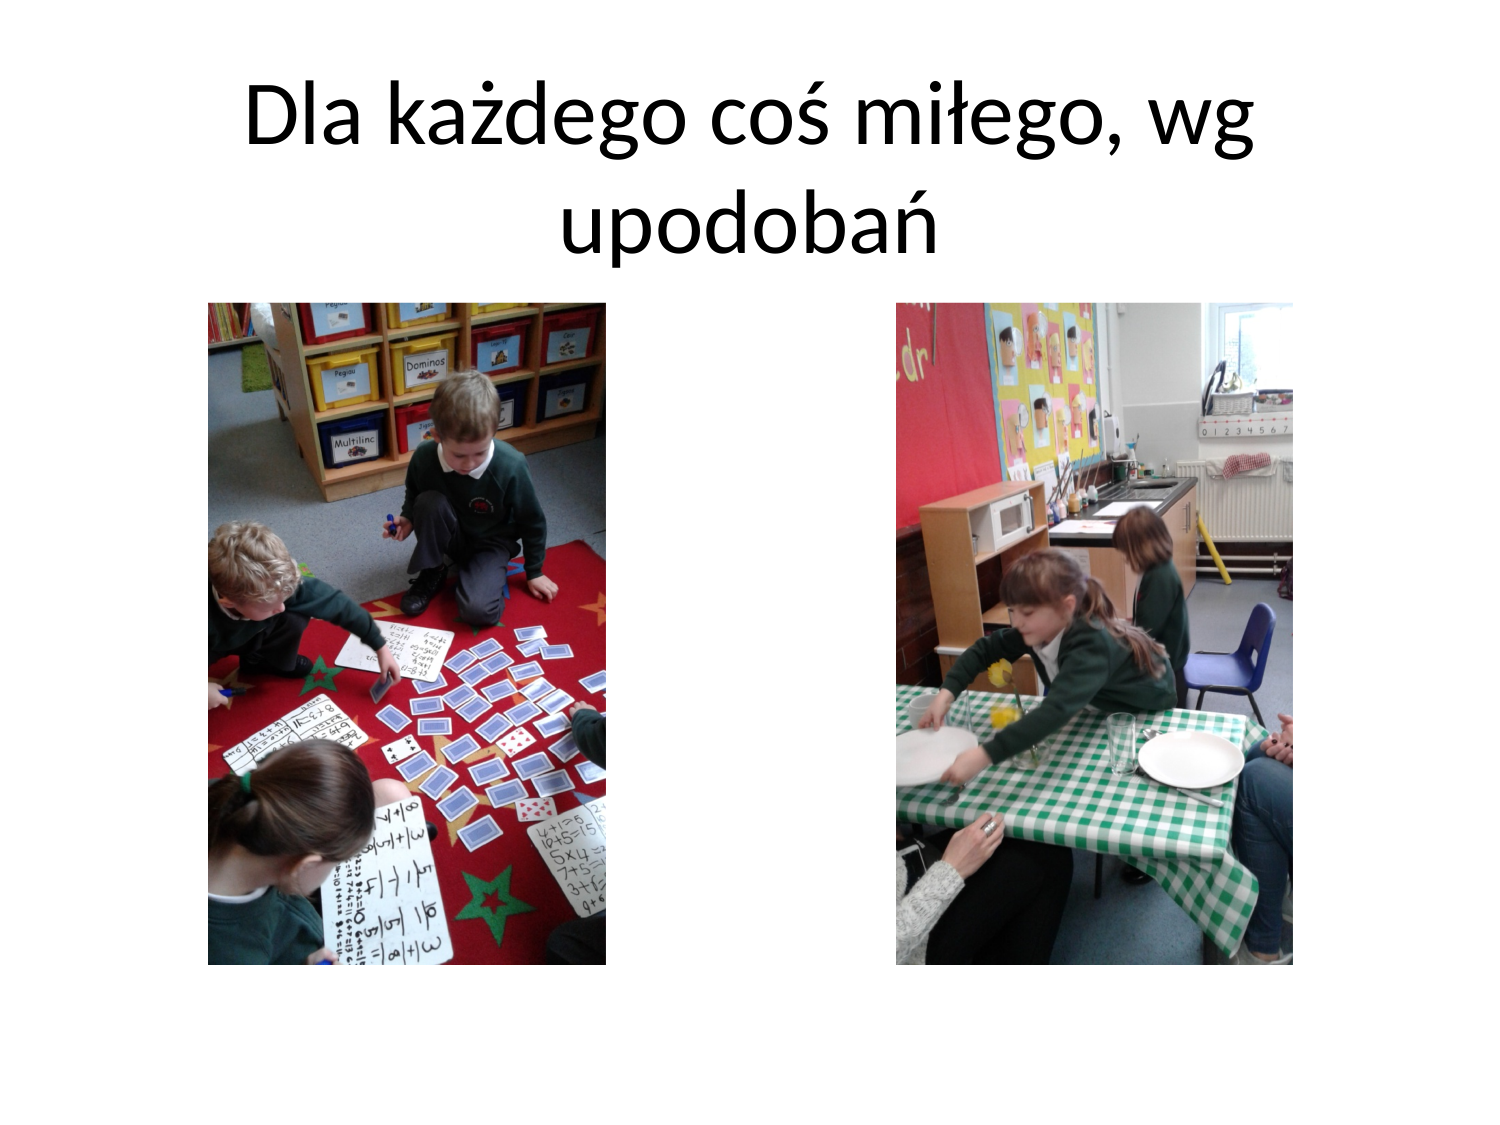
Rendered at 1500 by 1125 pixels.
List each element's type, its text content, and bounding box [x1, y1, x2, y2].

picture [207, 302, 606, 965]
title Dla każdego coś miłego, wg upodobań [75, 45, 1425, 233]
picture [895, 302, 1293, 965]
